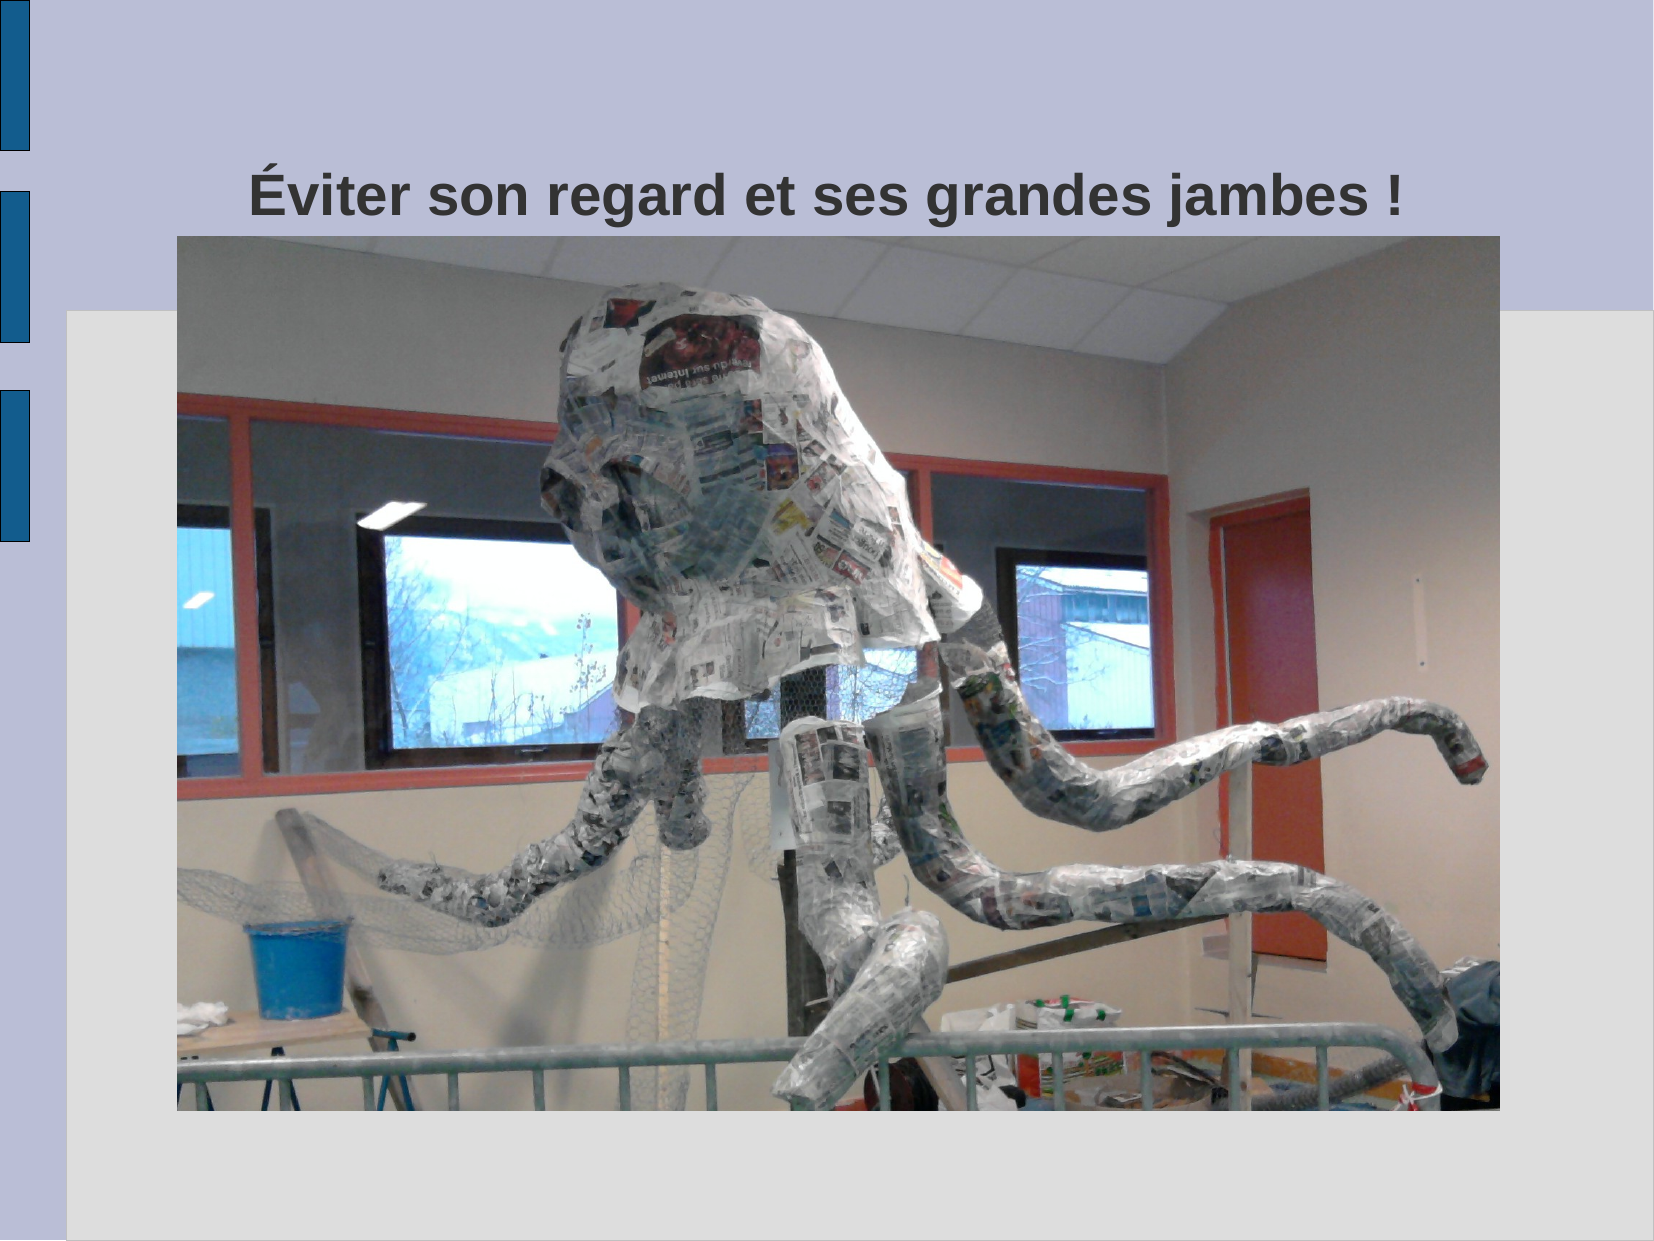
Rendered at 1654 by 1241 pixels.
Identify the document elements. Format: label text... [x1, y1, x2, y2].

title Éviter son regard et ses grandes jambes ! [121, 91, 1534, 299]
picture [177, 236, 1500, 1111]
